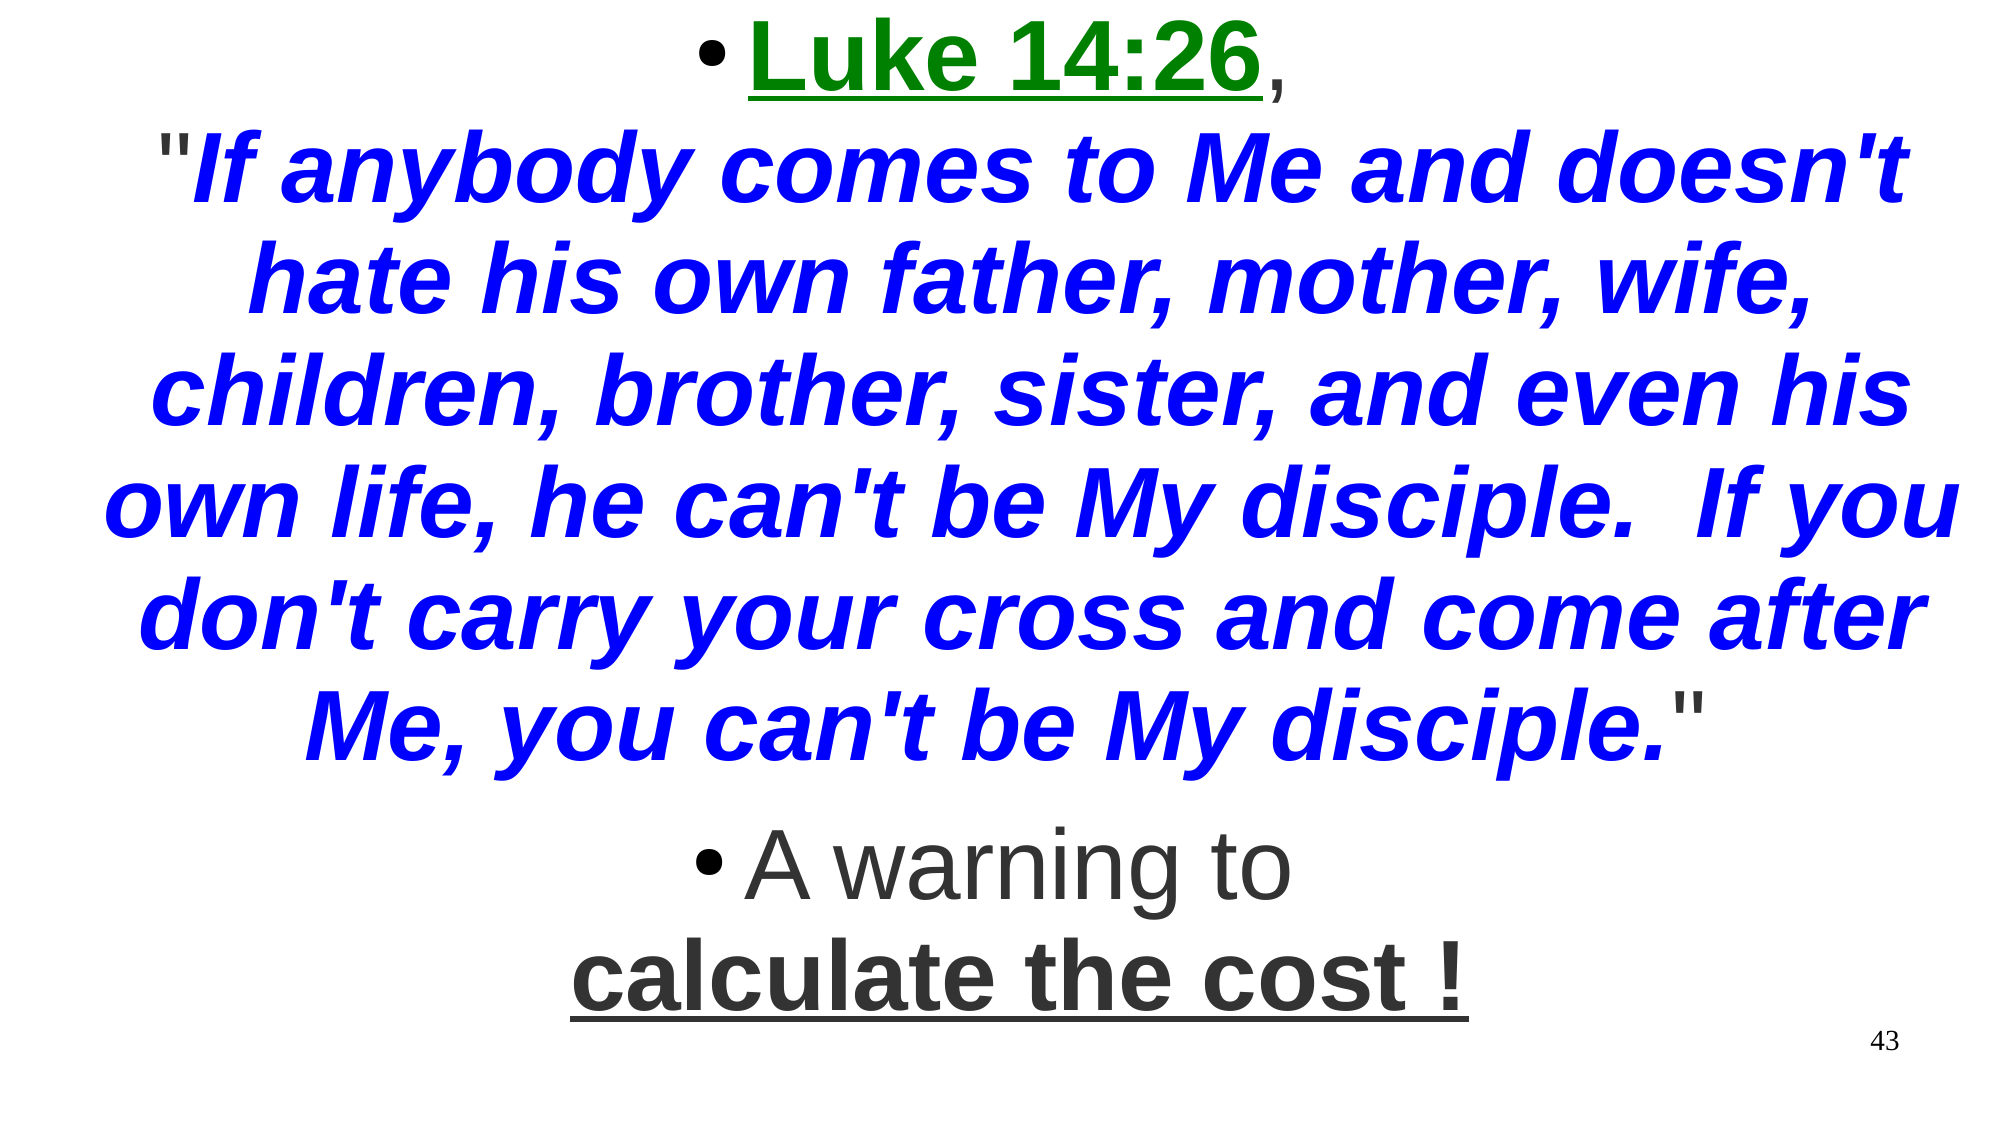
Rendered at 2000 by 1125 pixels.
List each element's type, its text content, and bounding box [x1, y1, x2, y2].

list Luke 14:26, "If anybody comes to Me and doesn't hate his own father, mother, wife, children, brother, sister, and even his own life, he can't be My disciple. If you don't carry your cross and come after Me, you can't be My disciple." A warning to calculate the cost ! [0, 0, 1996, 1123]
